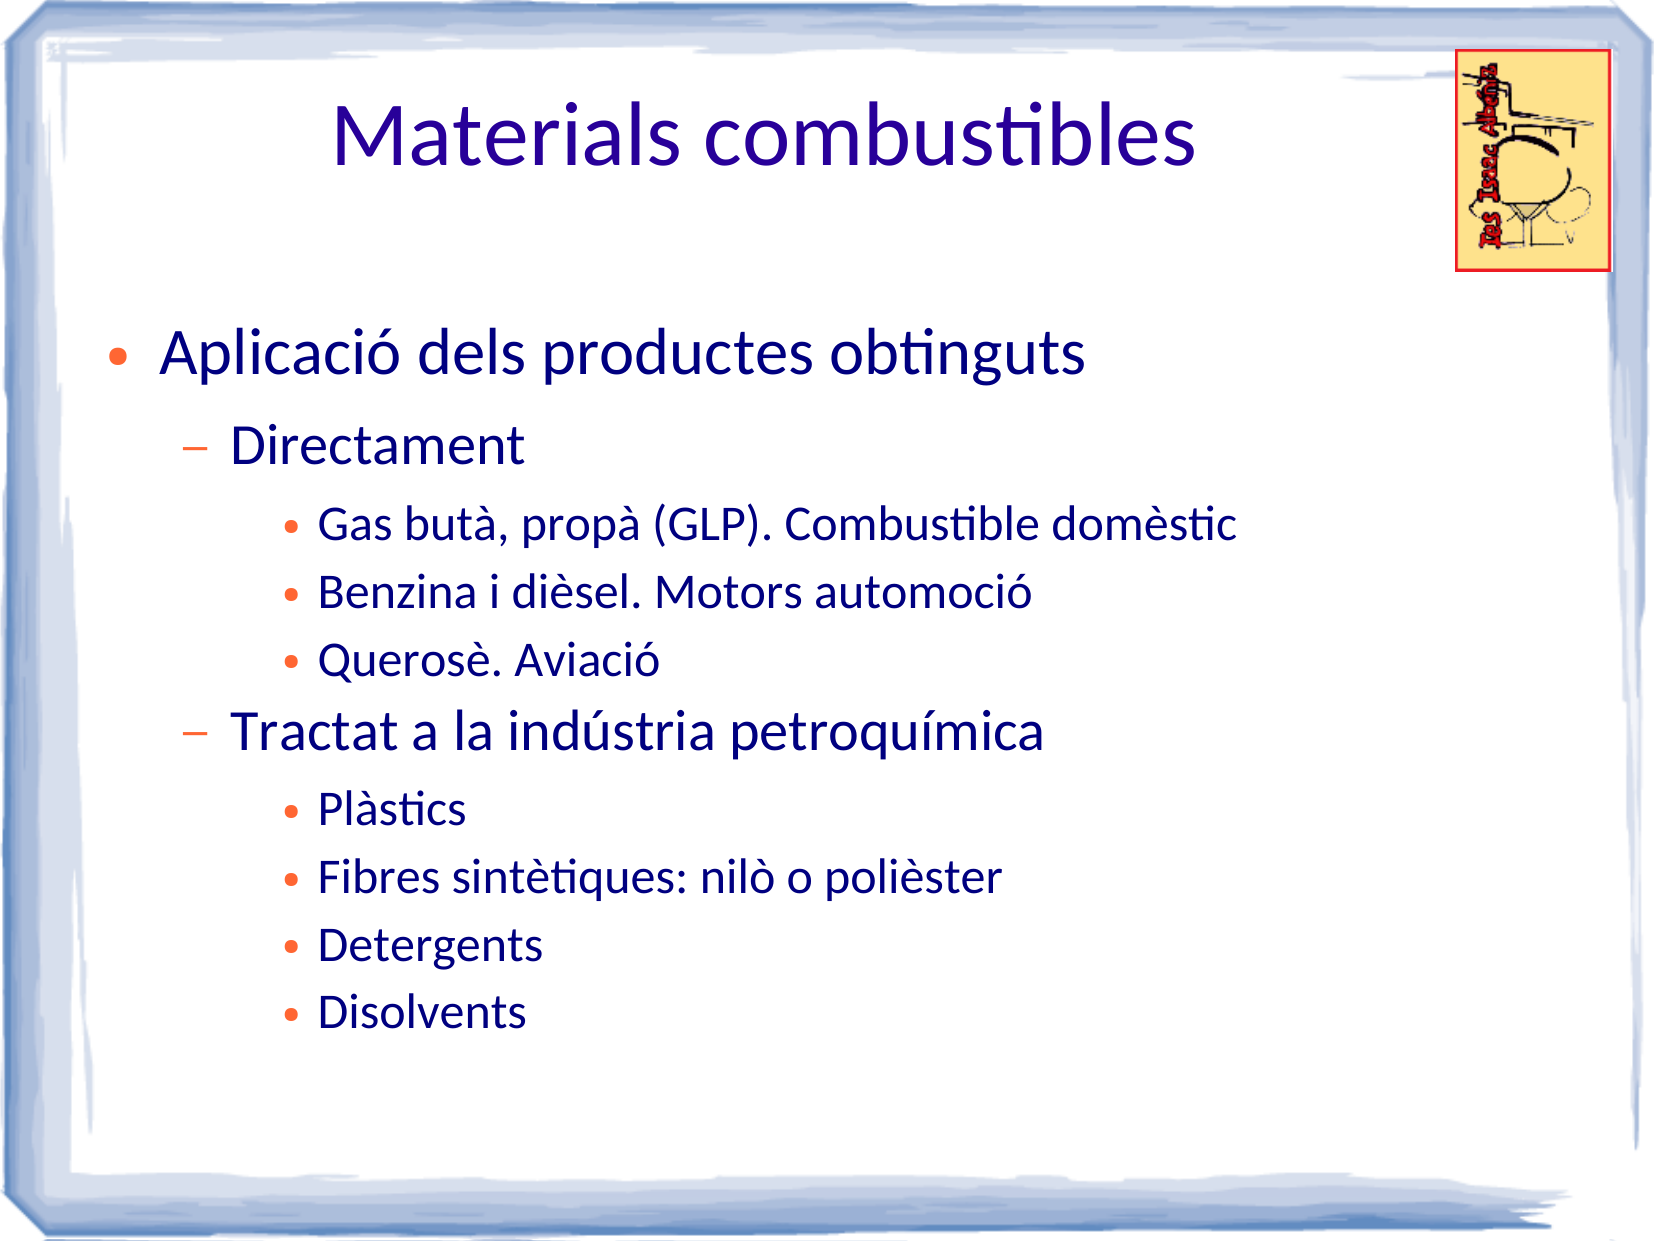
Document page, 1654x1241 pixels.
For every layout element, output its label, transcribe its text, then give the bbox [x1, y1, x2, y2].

picture [0, 0, 1654, 1241]
title Materials combustibles [82, 36, 1447, 250]
list Aplicació dels productes obtinguts Directament Gas butà, propà (GLP). Combustible domèstic Benzina i dièsel. Motors automoció Querosè. Aviació Tractat a la indústria petroquímica Plàstics Fibres sintètiques: nilò o polièster Detergents Disolvents [88, 324, 1571, 1160]
